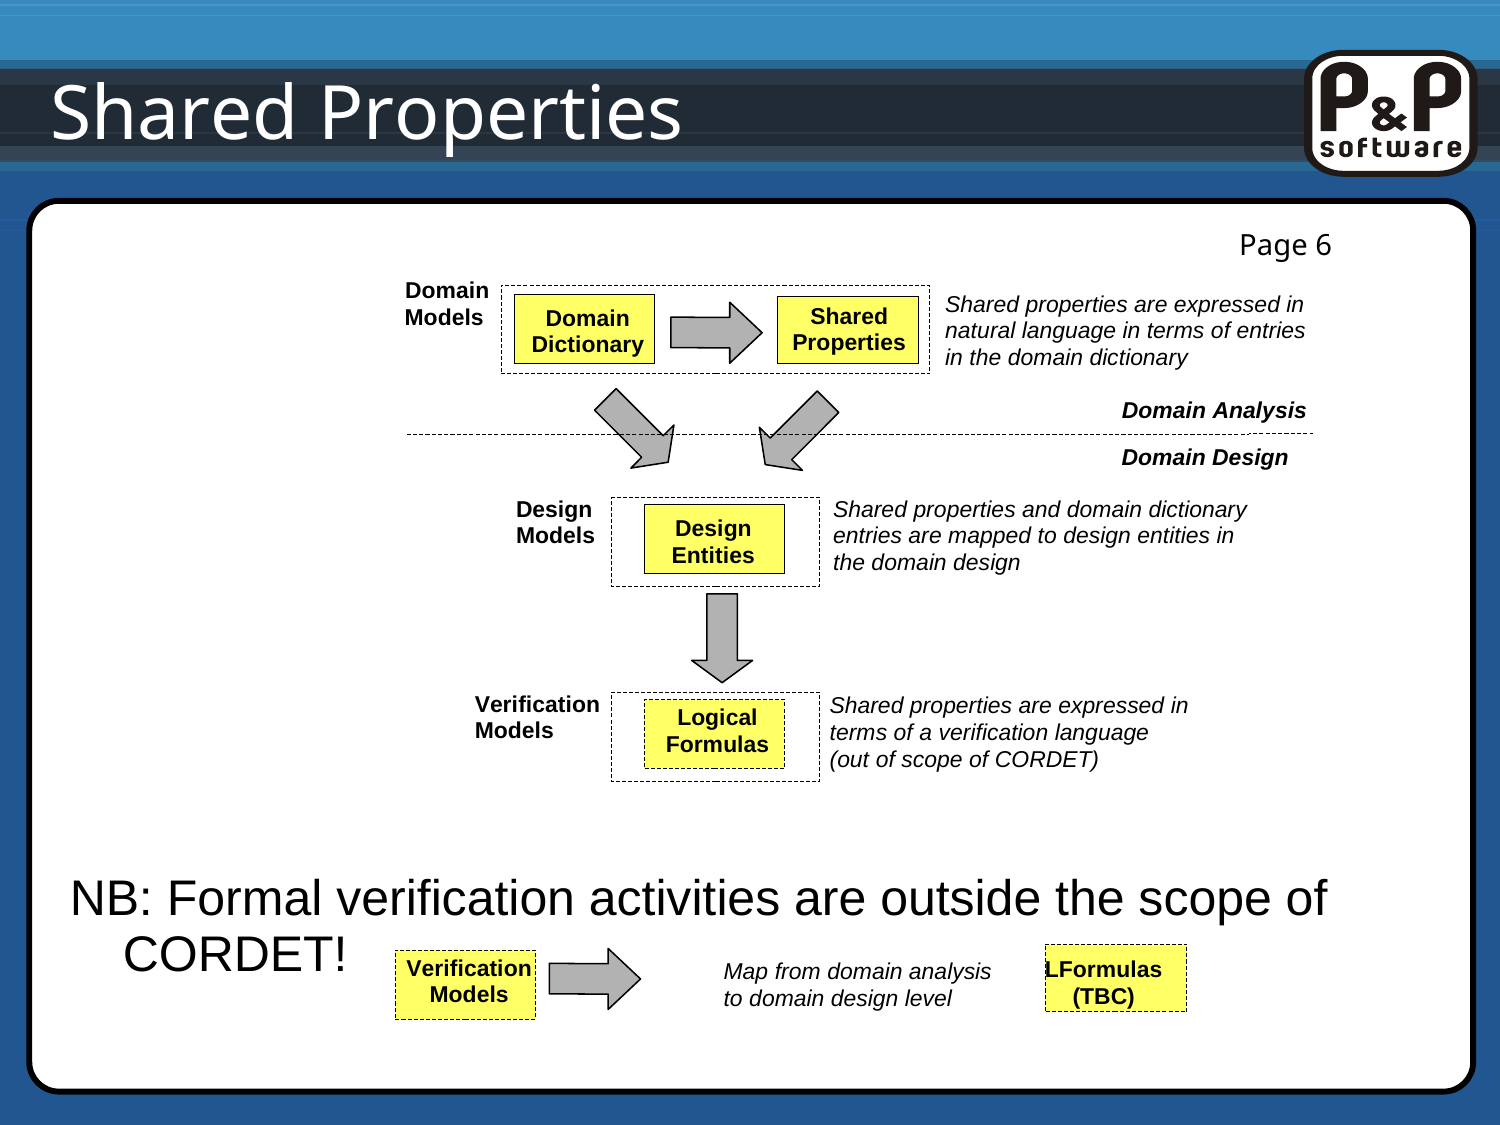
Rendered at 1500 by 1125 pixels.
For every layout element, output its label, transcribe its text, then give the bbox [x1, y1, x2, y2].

title Shared Properties [50, 16, 1091, 204]
text_box Design Models [516, 495, 625, 578]
text_box [691, 593, 753, 683]
picture [0, 0, 1500, 239]
text_box Domain Models [404, 276, 513, 359]
text_box [1045, 944, 1187, 1012]
text_box LFormulas (TBC) [1044, 955, 1183, 1023]
text_box Logical Formulas [665, 703, 778, 771]
text_box [759, 391, 839, 471]
text_box [644, 699, 785, 769]
text_box Shared properties and domain dictionary entries are mapped to design entities in the domain design [833, 495, 1248, 592]
text_box Shared properties are expressed in natural language in terms of entries in the domain dictionary [945, 290, 1307, 398]
text_box [395, 950, 536, 1020]
text_box [514, 294, 655, 364]
text_box Shared Properties [792, 302, 907, 369]
text_box Shared properties are expressed in terms of a verification language (out of scope of CORDET) [829, 691, 1189, 799]
text_box Design Entities [671, 514, 784, 582]
text_box Map from domain analysis to domain design level [723, 957, 1059, 1025]
text_box [594, 388, 674, 469]
text_box Domain Dictionary [531, 304, 644, 372]
text_box [549, 948, 641, 1010]
text_box Verification Models [474, 690, 601, 772]
text_box [670, 302, 763, 364]
text_box Domain Analysis [1121, 396, 1320, 451]
text_box [644, 504, 785, 574]
text_box [777, 296, 919, 364]
text_box Domain Design [1121, 451, 1316, 498]
text_box Verification Models [406, 954, 533, 1022]
list NB: Formal verification activities are outside the scope of CORDET! [52, 870, 1460, 983]
